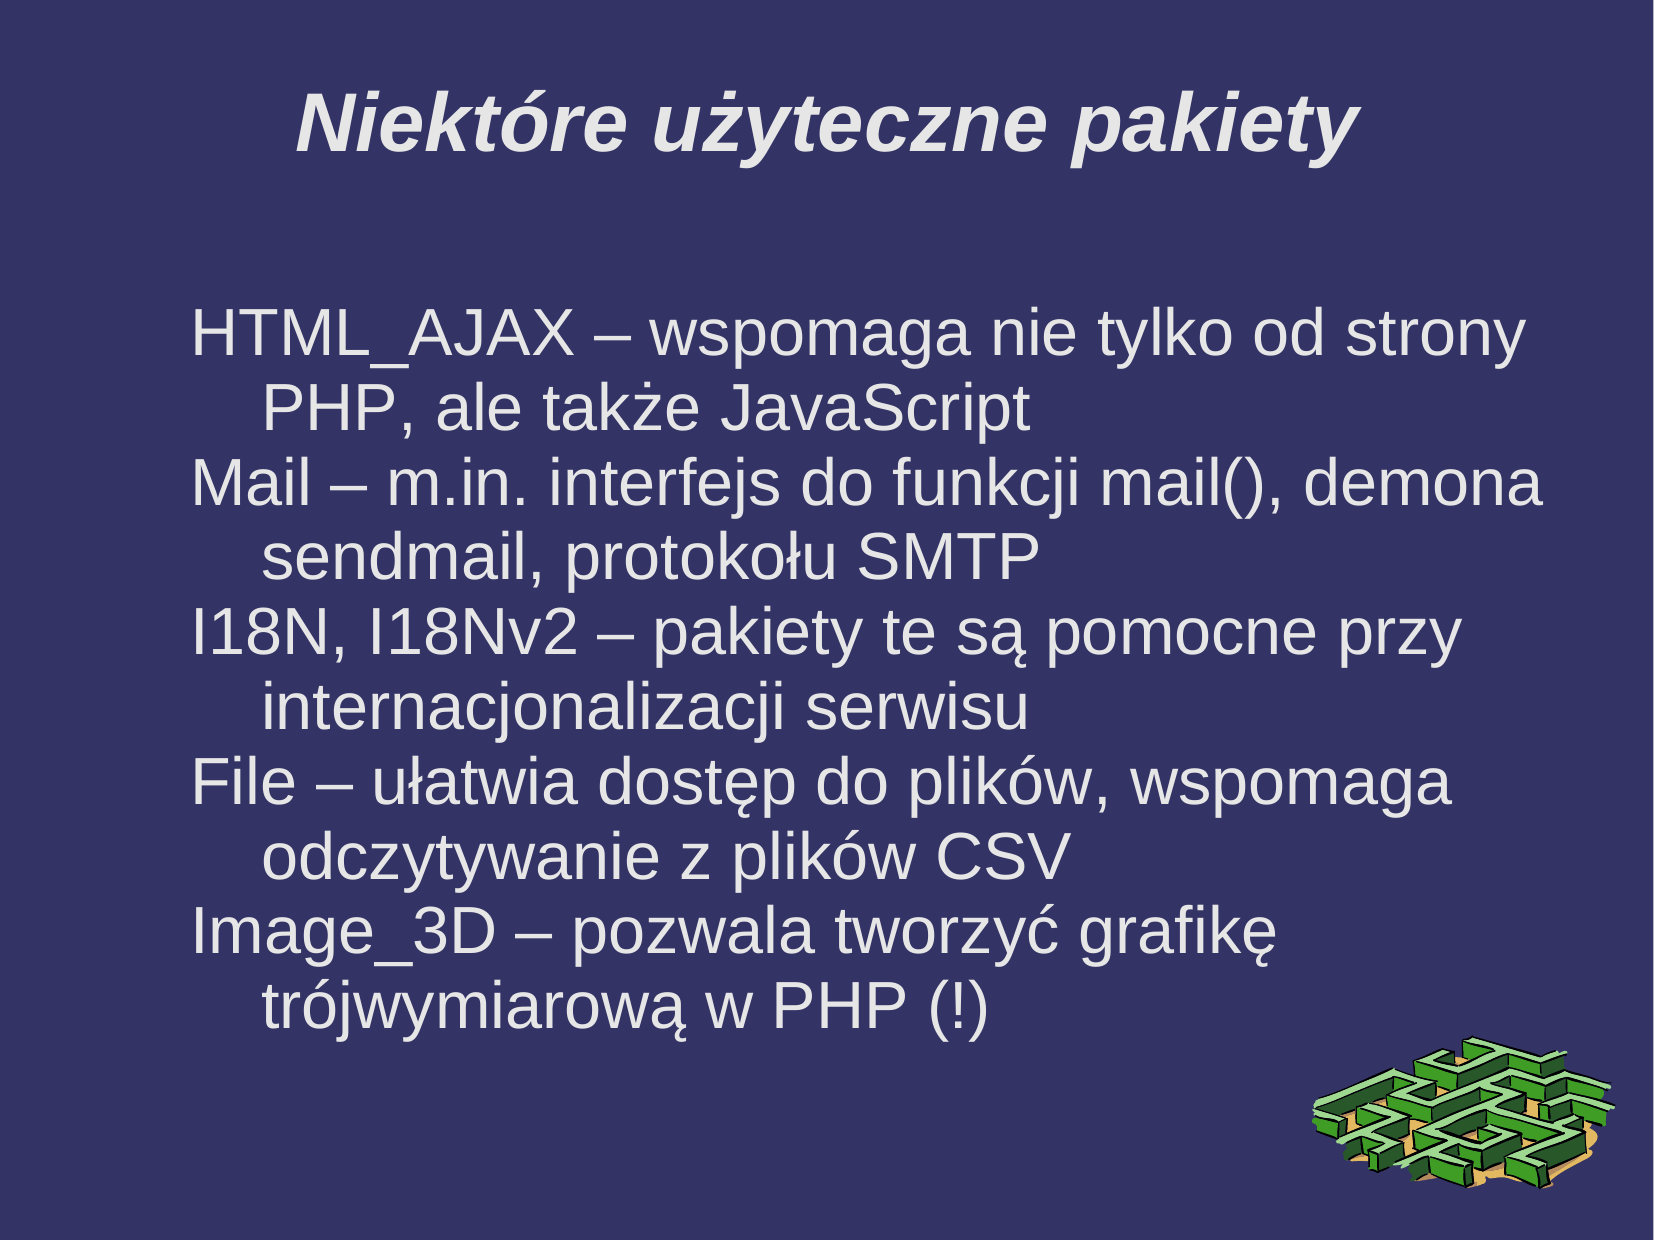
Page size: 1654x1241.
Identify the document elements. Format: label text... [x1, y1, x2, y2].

list HTML_AJAX – wspomaga nie tylko od strony PHP, ale także JavaScript Mail – m.in. interfejs do funkcji mail(), demona sendmail, protokołu SMTP I18N, I18Nv2 – pakiety te są pomocne przy internacjonalizacji serwisu File – ułatwia dostęp do plików, wspomaga odczytywanie z plików CSV Image_3D – pozwala tworzyć grafikę trójwymiarową w PHP (!) [178, 295, 1570, 1147]
title Niektóre użyteczne pakiety [121, 19, 1534, 227]
